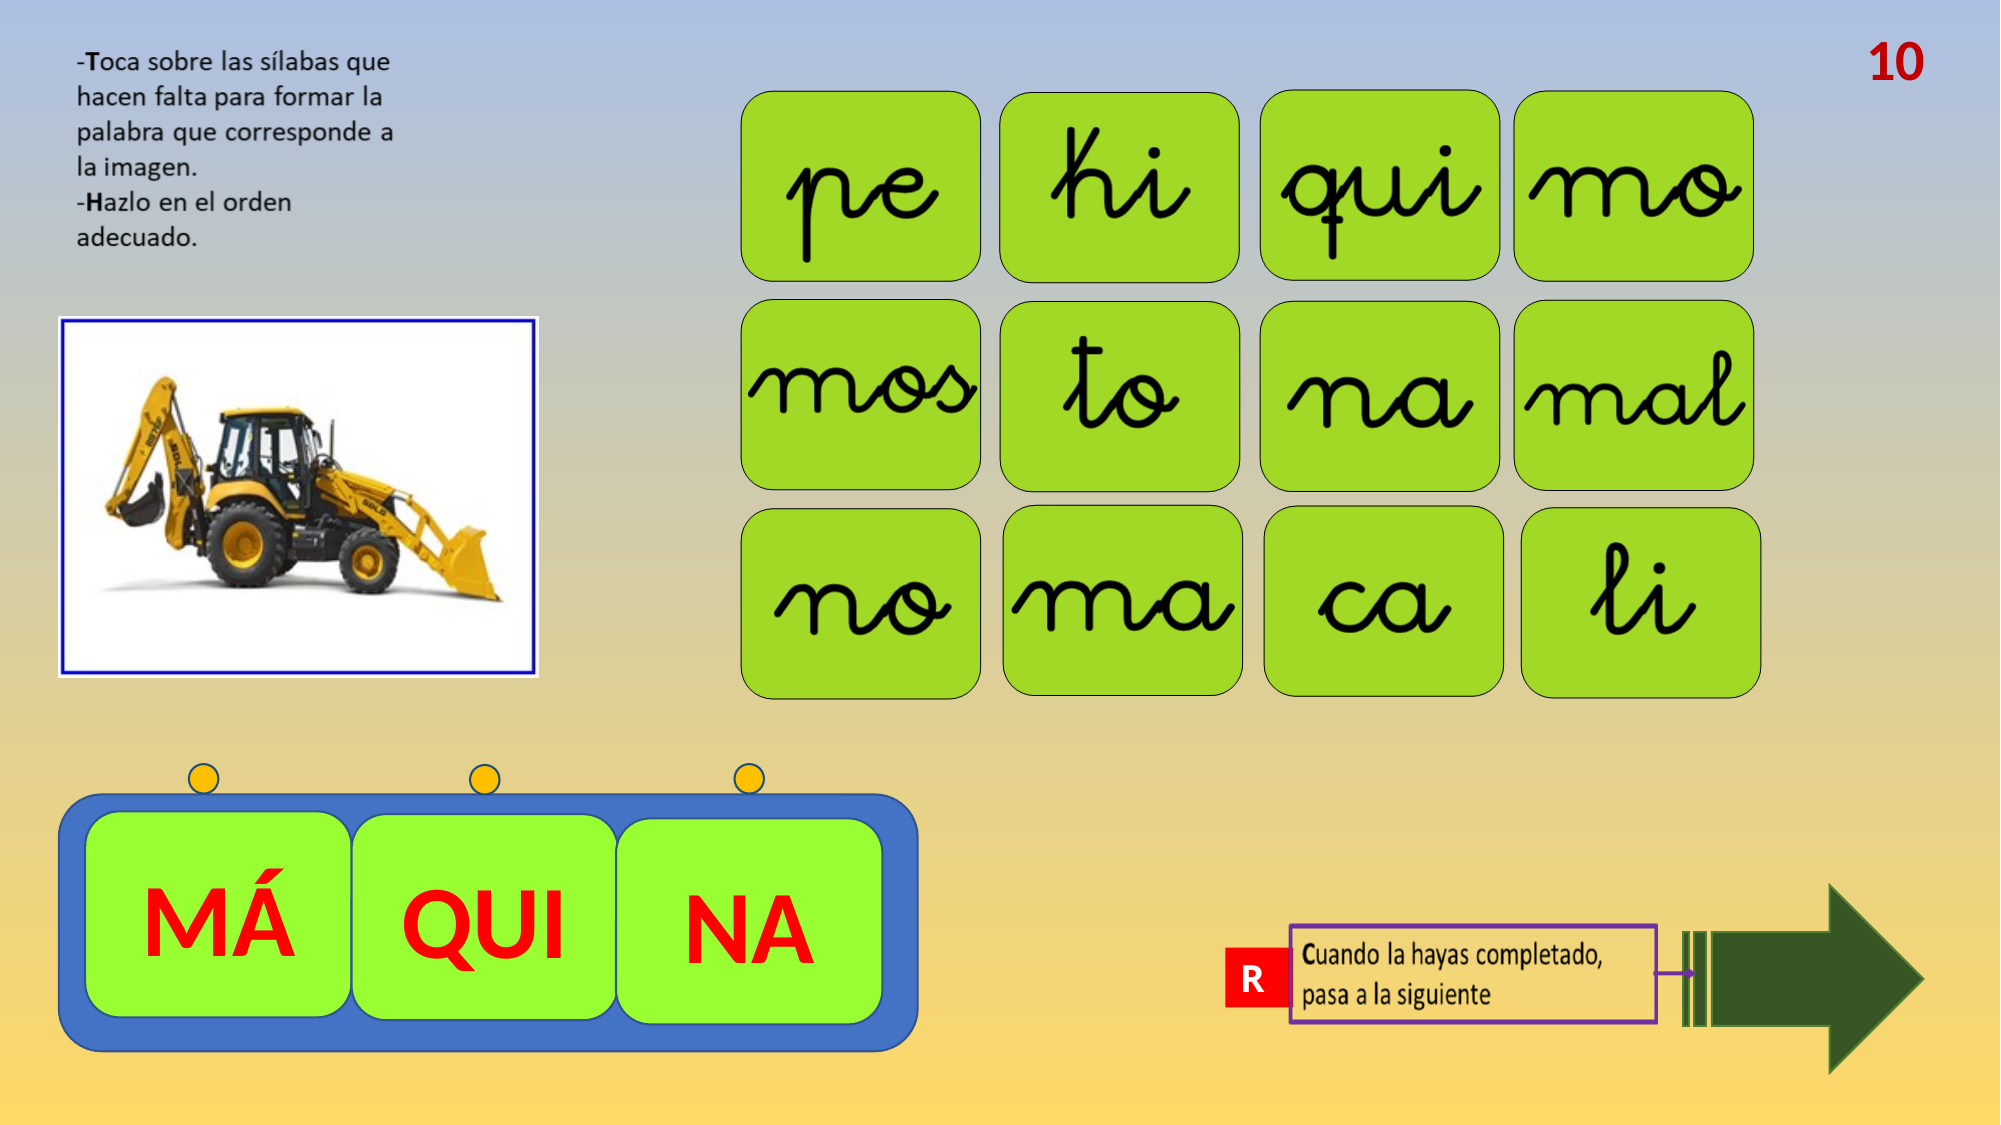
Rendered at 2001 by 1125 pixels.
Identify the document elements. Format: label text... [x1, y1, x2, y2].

text_box 10 [1851, 14, 1979, 100]
picture [999, 91, 1241, 284]
text_box QUI [351, 814, 617, 1021]
picture [1002, 504, 1244, 697]
text_box R [1225, 947, 1285, 1008]
text_box MÁ [85, 811, 352, 1018]
picture [1263, 505, 1505, 698]
picture [58, 316, 539, 678]
picture [1513, 90, 1755, 282]
picture [1259, 89, 1501, 281]
text_box NA [616, 818, 883, 1025]
picture [999, 300, 1241, 493]
text_box [1711, 885, 1924, 1073]
picture [740, 508, 982, 700]
picture [58, 34, 431, 272]
picture [740, 298, 982, 491]
picture [1513, 299, 1755, 492]
text_box [58, 764, 918, 1052]
picture [740, 90, 982, 283]
picture [1285, 922, 1707, 1035]
picture [1520, 507, 1762, 699]
picture [1259, 300, 1501, 493]
